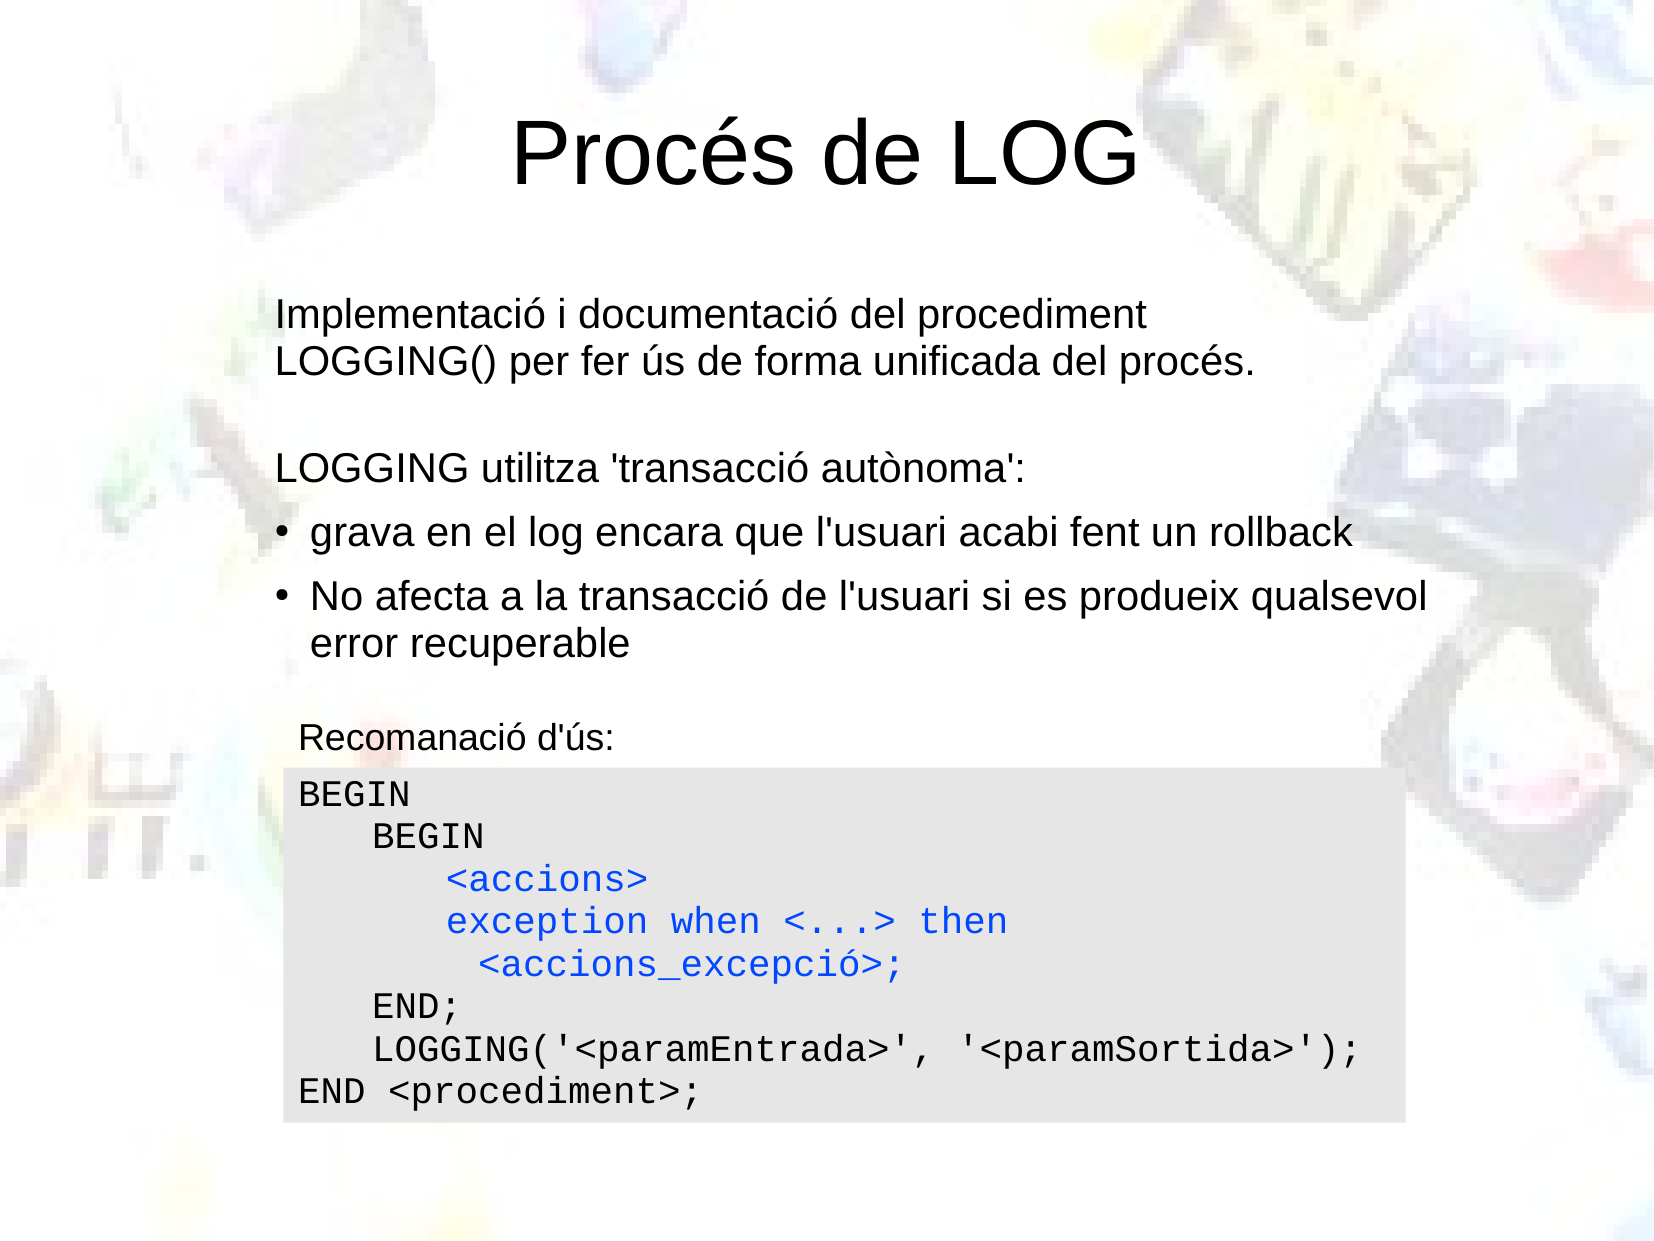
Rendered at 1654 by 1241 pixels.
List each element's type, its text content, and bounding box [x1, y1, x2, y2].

text_box LOGGING utilitza 'transacció autònoma': grava en el log encara que l'usuari acabi fent un rollback No afecta a la transacció de l'usuari si es produeix qualsevol error recuperable [259, 437, 1453, 675]
picture [0, 0, 1654, 1241]
text_box Implementació i documentació del procediment LOGGING() per fer ús de forma unificada del procés. [259, 283, 1288, 402]
title Procés de LOG [82, 49, 1571, 257]
text_box BEGIN BEGIN <accions> exception when <...> then <accions_excepció>; END; LOGGING('<paramEntrada>', '<paramSortida>'); END <procediment>; [283, 767, 1406, 1111]
text_box Recomanació d'ús: [283, 708, 756, 766]
